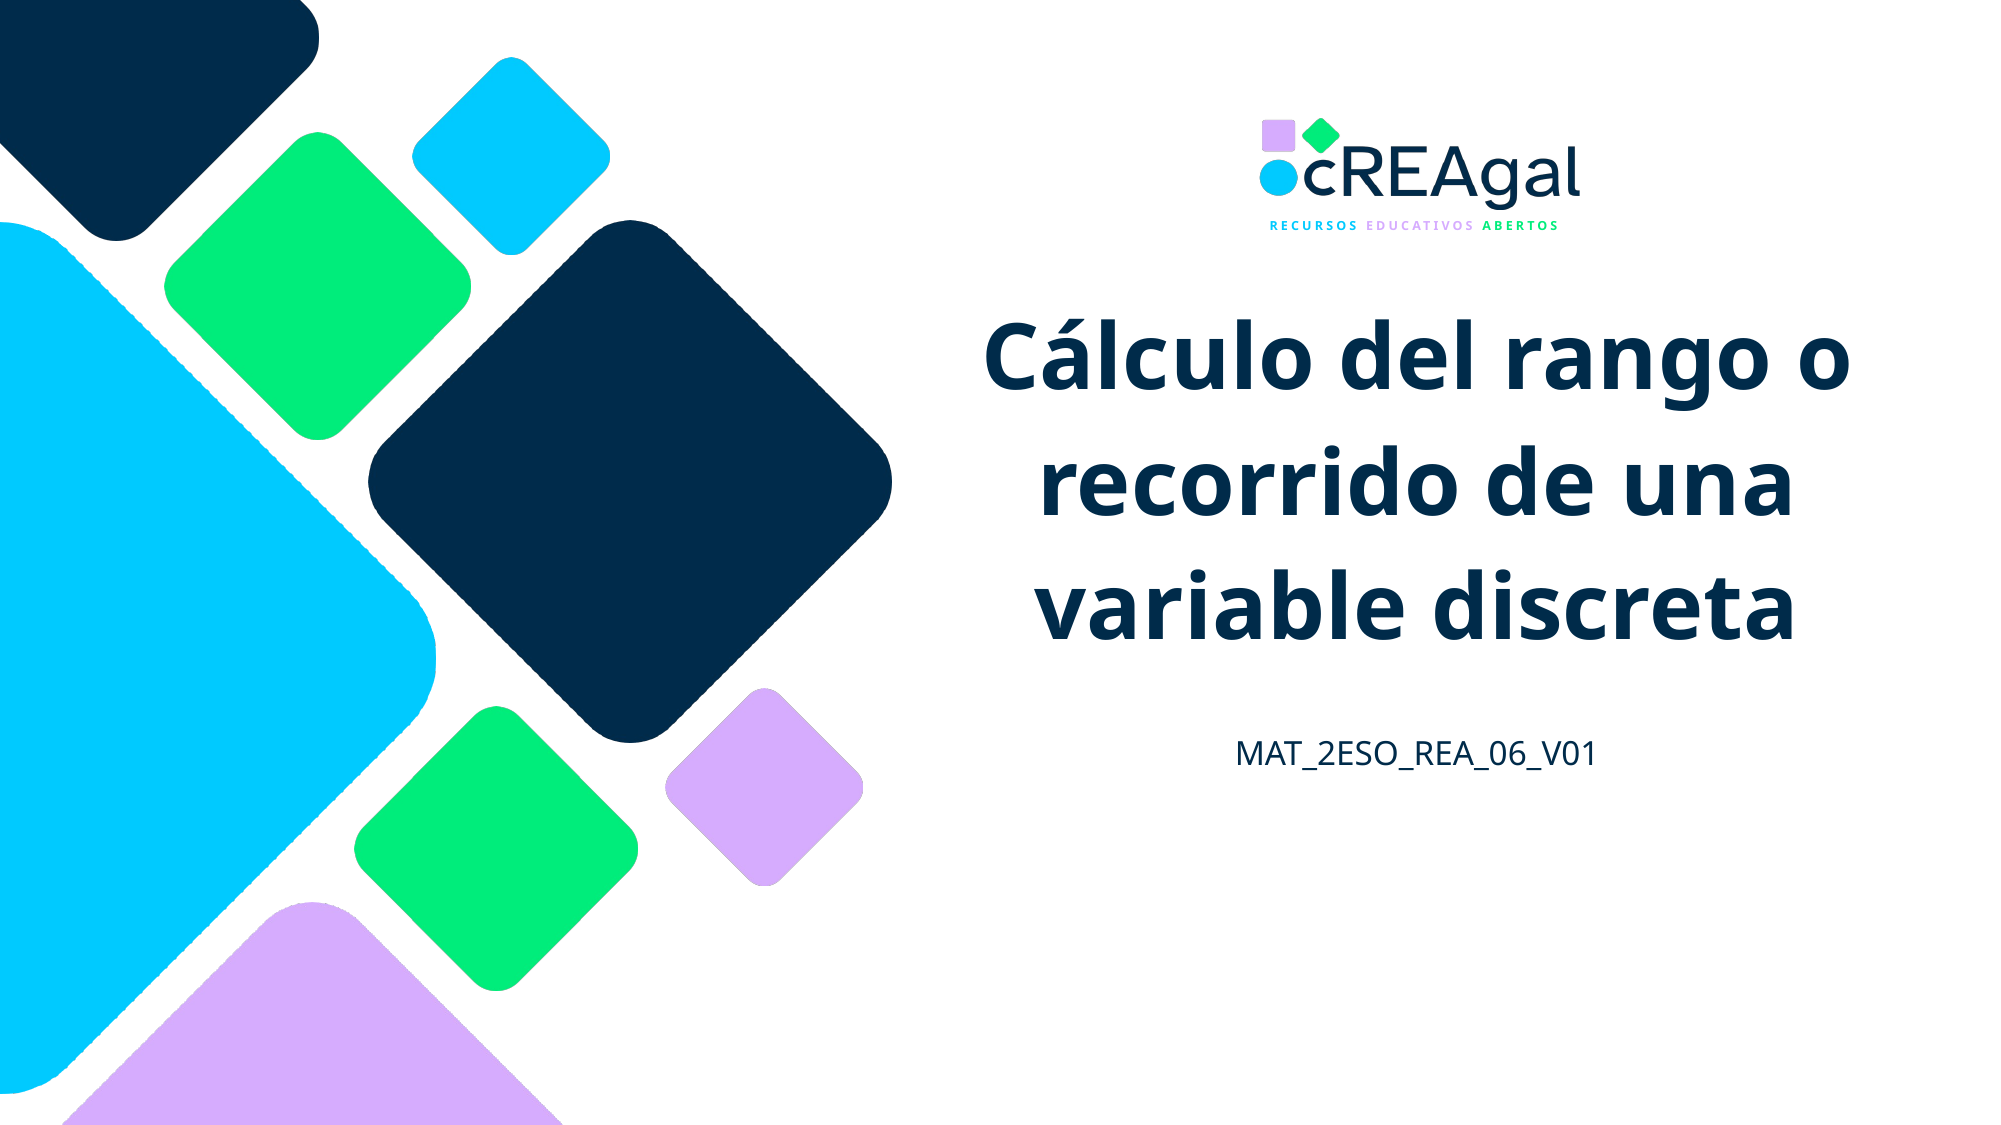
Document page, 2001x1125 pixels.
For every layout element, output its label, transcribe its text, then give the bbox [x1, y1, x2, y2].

picture [0, 0, 892, 1125]
list MAT_2ESO_REA_06_V01 [974, 649, 1861, 857]
picture [1259, 118, 1580, 197]
picture [515, 57, 610, 149]
title Cálculo del rango o recorrido de una variable discreta [974, 197, 1861, 649]
